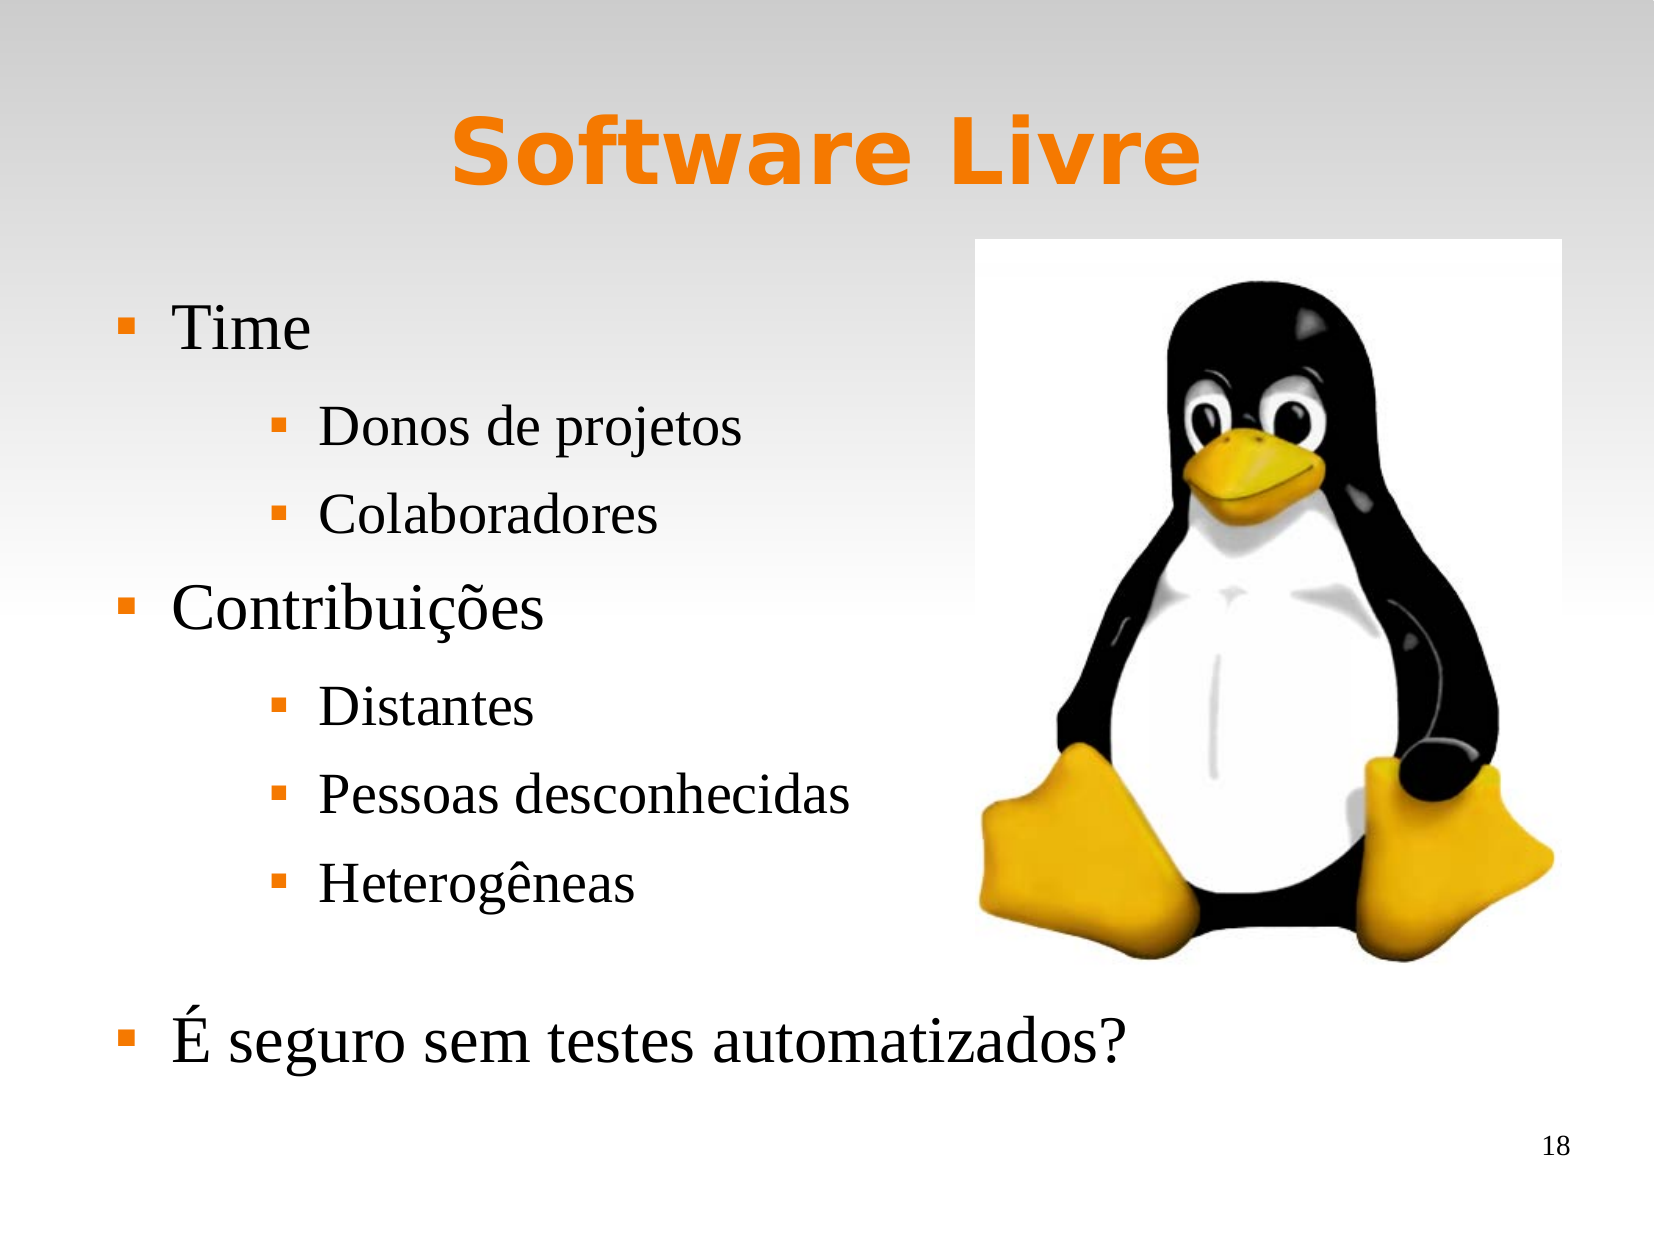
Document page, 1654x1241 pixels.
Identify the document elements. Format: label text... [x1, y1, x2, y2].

title Software Livre [82, 49, 1571, 257]
list Time Donos de projetos Colaboradores Contribuições Distantes Pessoas desconhecidas Heterogêneas É seguro sem testes automatizados? [82, 290, 1571, 1133]
picture [975, 239, 1562, 1013]
